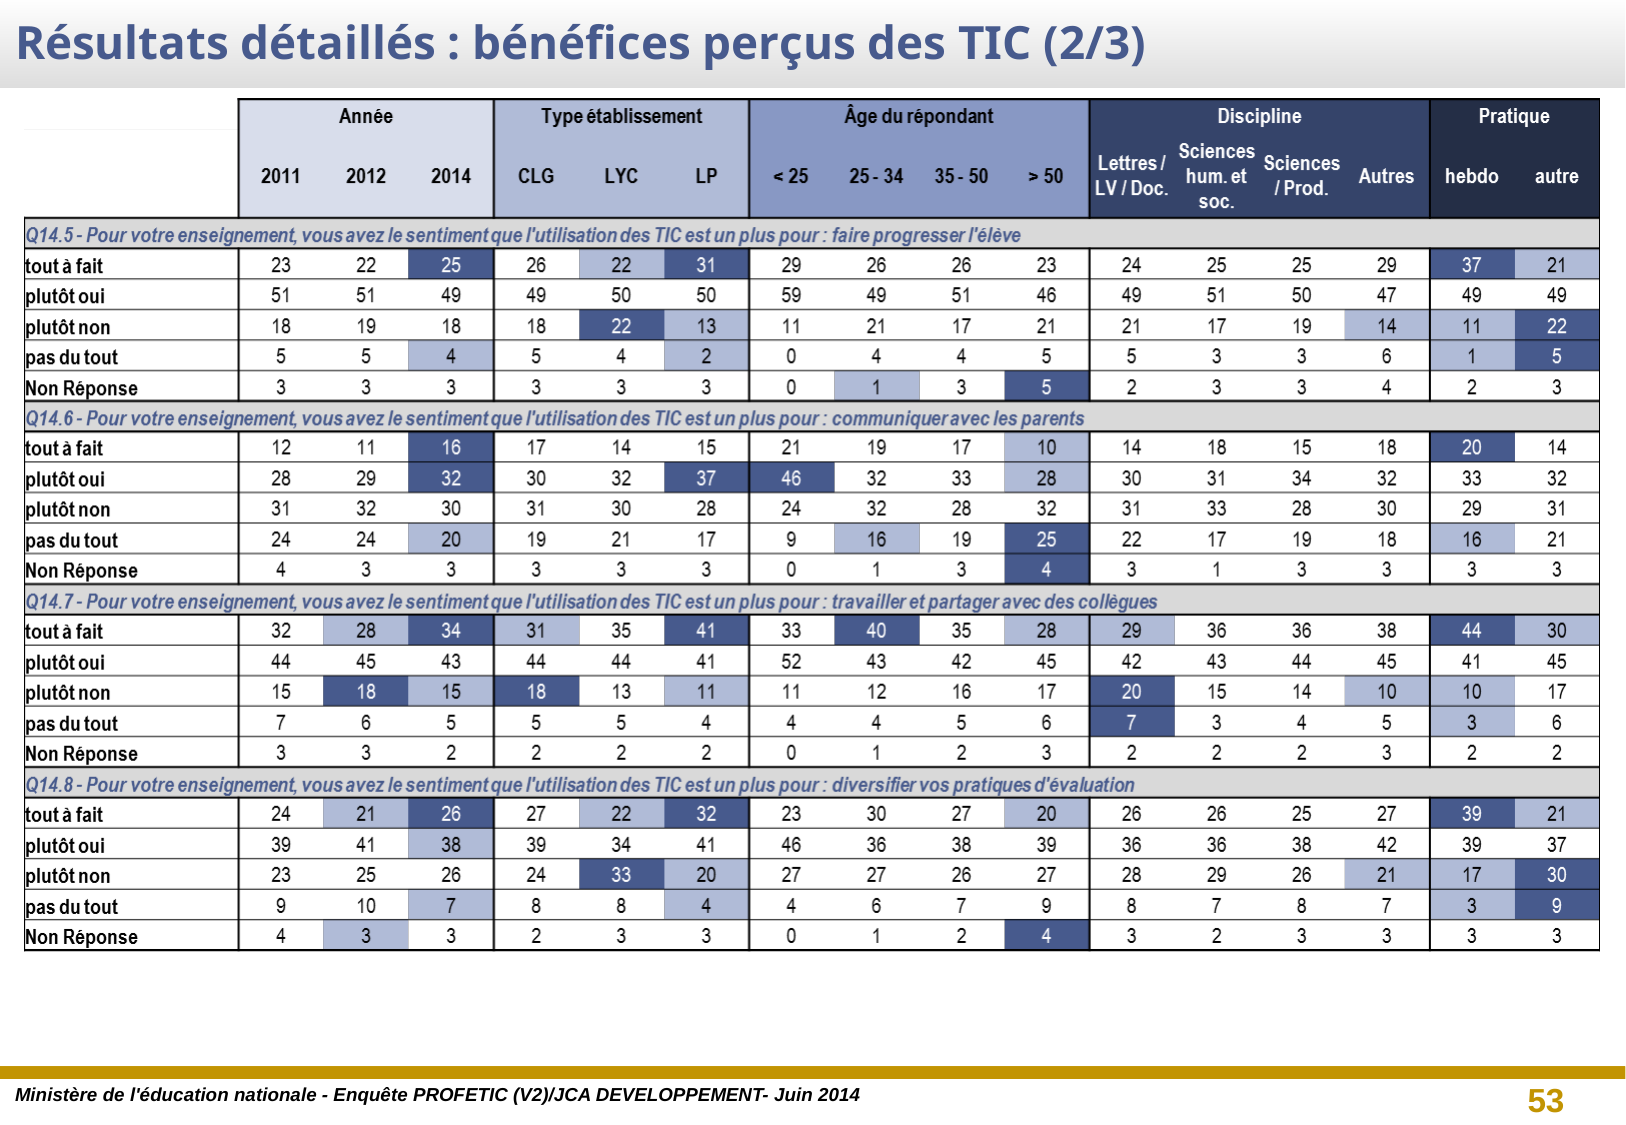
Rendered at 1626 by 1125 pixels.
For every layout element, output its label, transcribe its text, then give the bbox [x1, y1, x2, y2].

text_box Ministère de l'éducation nationale - Enquête PROFETIC (V2)/JCA DEVELOPPEMENT- Juin 2014 [0, 1074, 1501, 1125]
title Résultats détaillés : bénéfices perçus des TIC (2/3) [0, 0, 1625, 88]
text_box 53 [1512, 1071, 1625, 1125]
picture [24, 97, 1600, 961]
